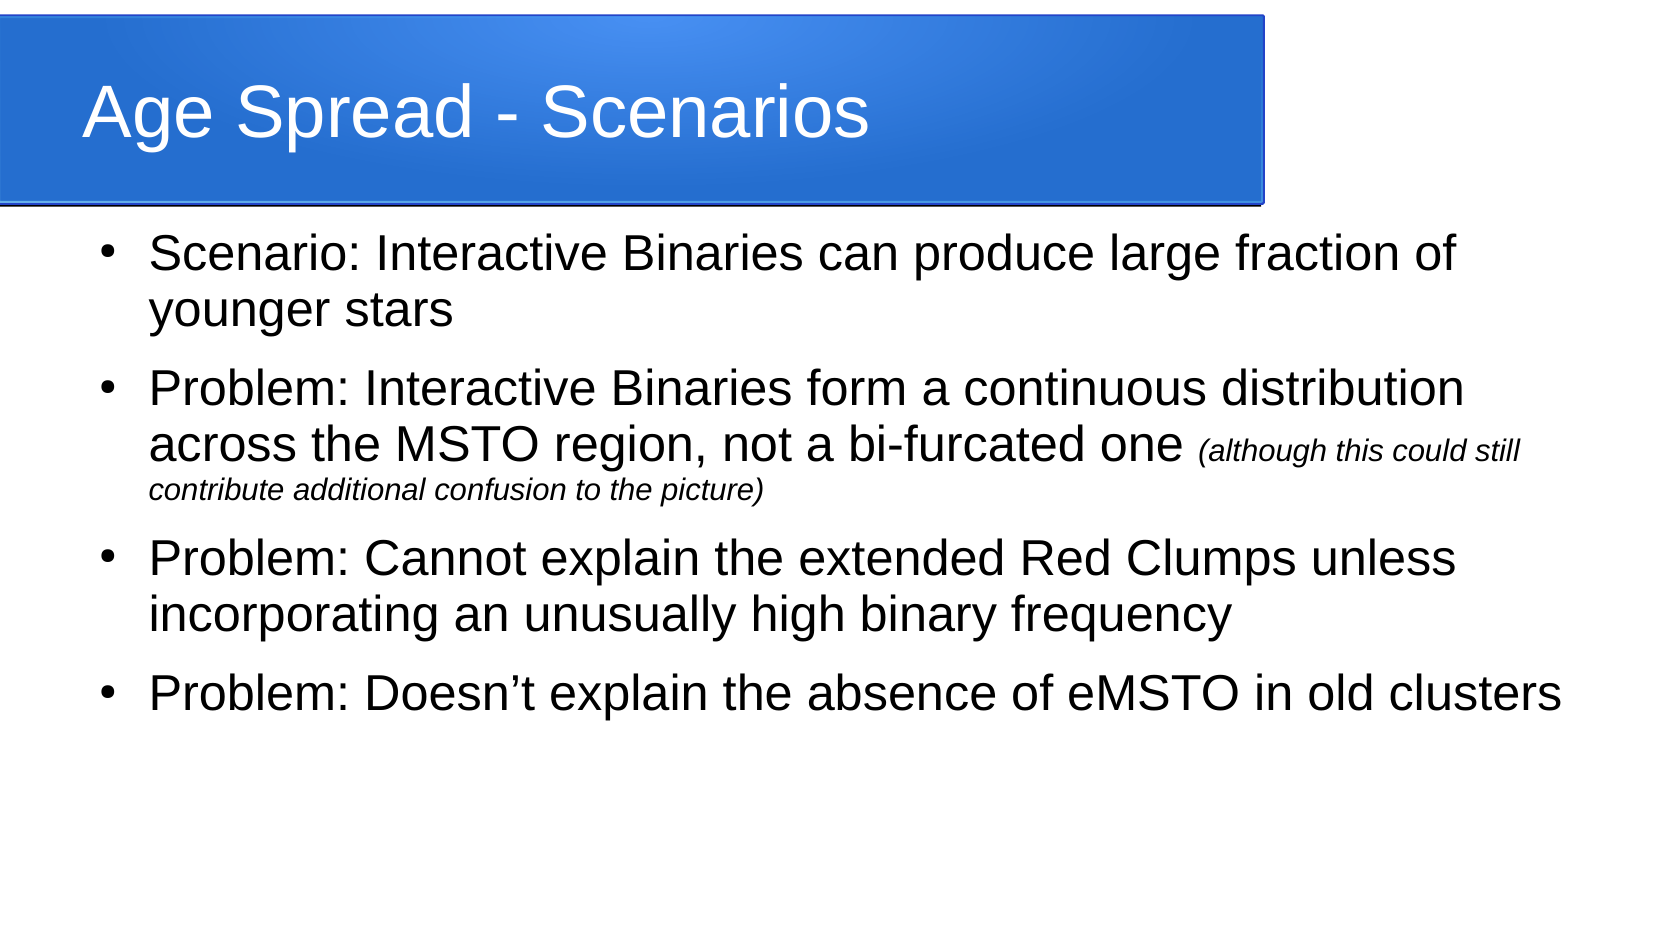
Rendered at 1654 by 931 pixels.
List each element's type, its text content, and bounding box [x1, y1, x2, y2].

title Age Spread - Scenarios [82, 35, 1235, 189]
list Scenario: Interactive Binaries can produce large fraction of younger stars Problem: Interactive Binaries form a continuous distribution across the MSTO region, not a bi-furcated one (although this could still contribute additional confusion to the picture) Problem: Cannot explain the extended Red Clumps unless incorporating an unusually high binary frequency Problem: Doesn’t explain the absence of eMSTO in old clusters [82, 224, 1571, 764]
